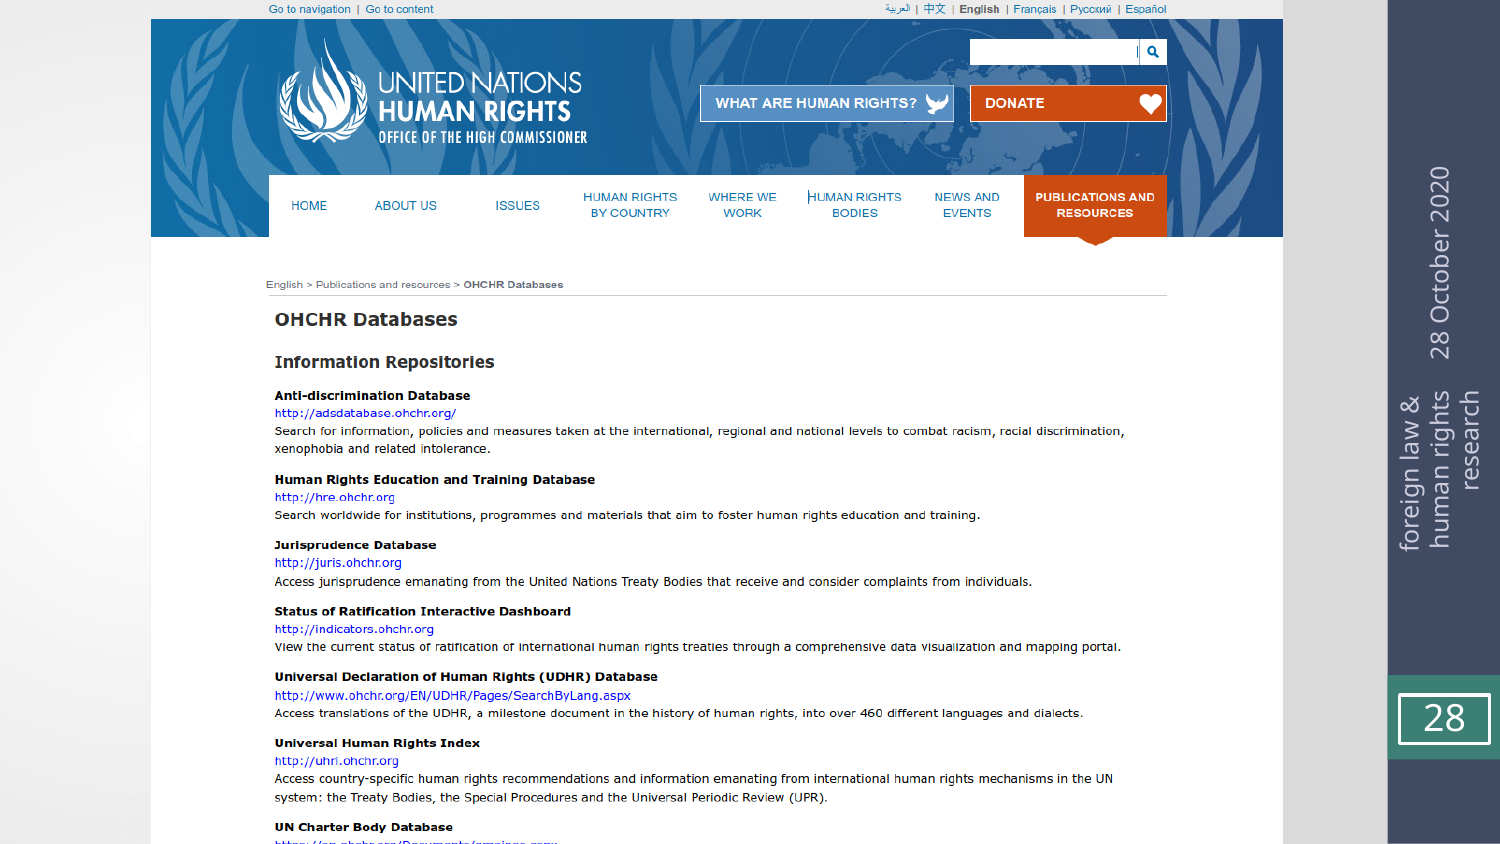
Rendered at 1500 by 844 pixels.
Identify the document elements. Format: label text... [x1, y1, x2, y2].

slide_number <number> [1399, 695, 1490, 744]
picture [150, 0, 1283, 844]
footer foreign law & human rights research [1408, 375, 1469, 667]
slide_number 28 October 2020 [1408, 75, 1469, 375]
